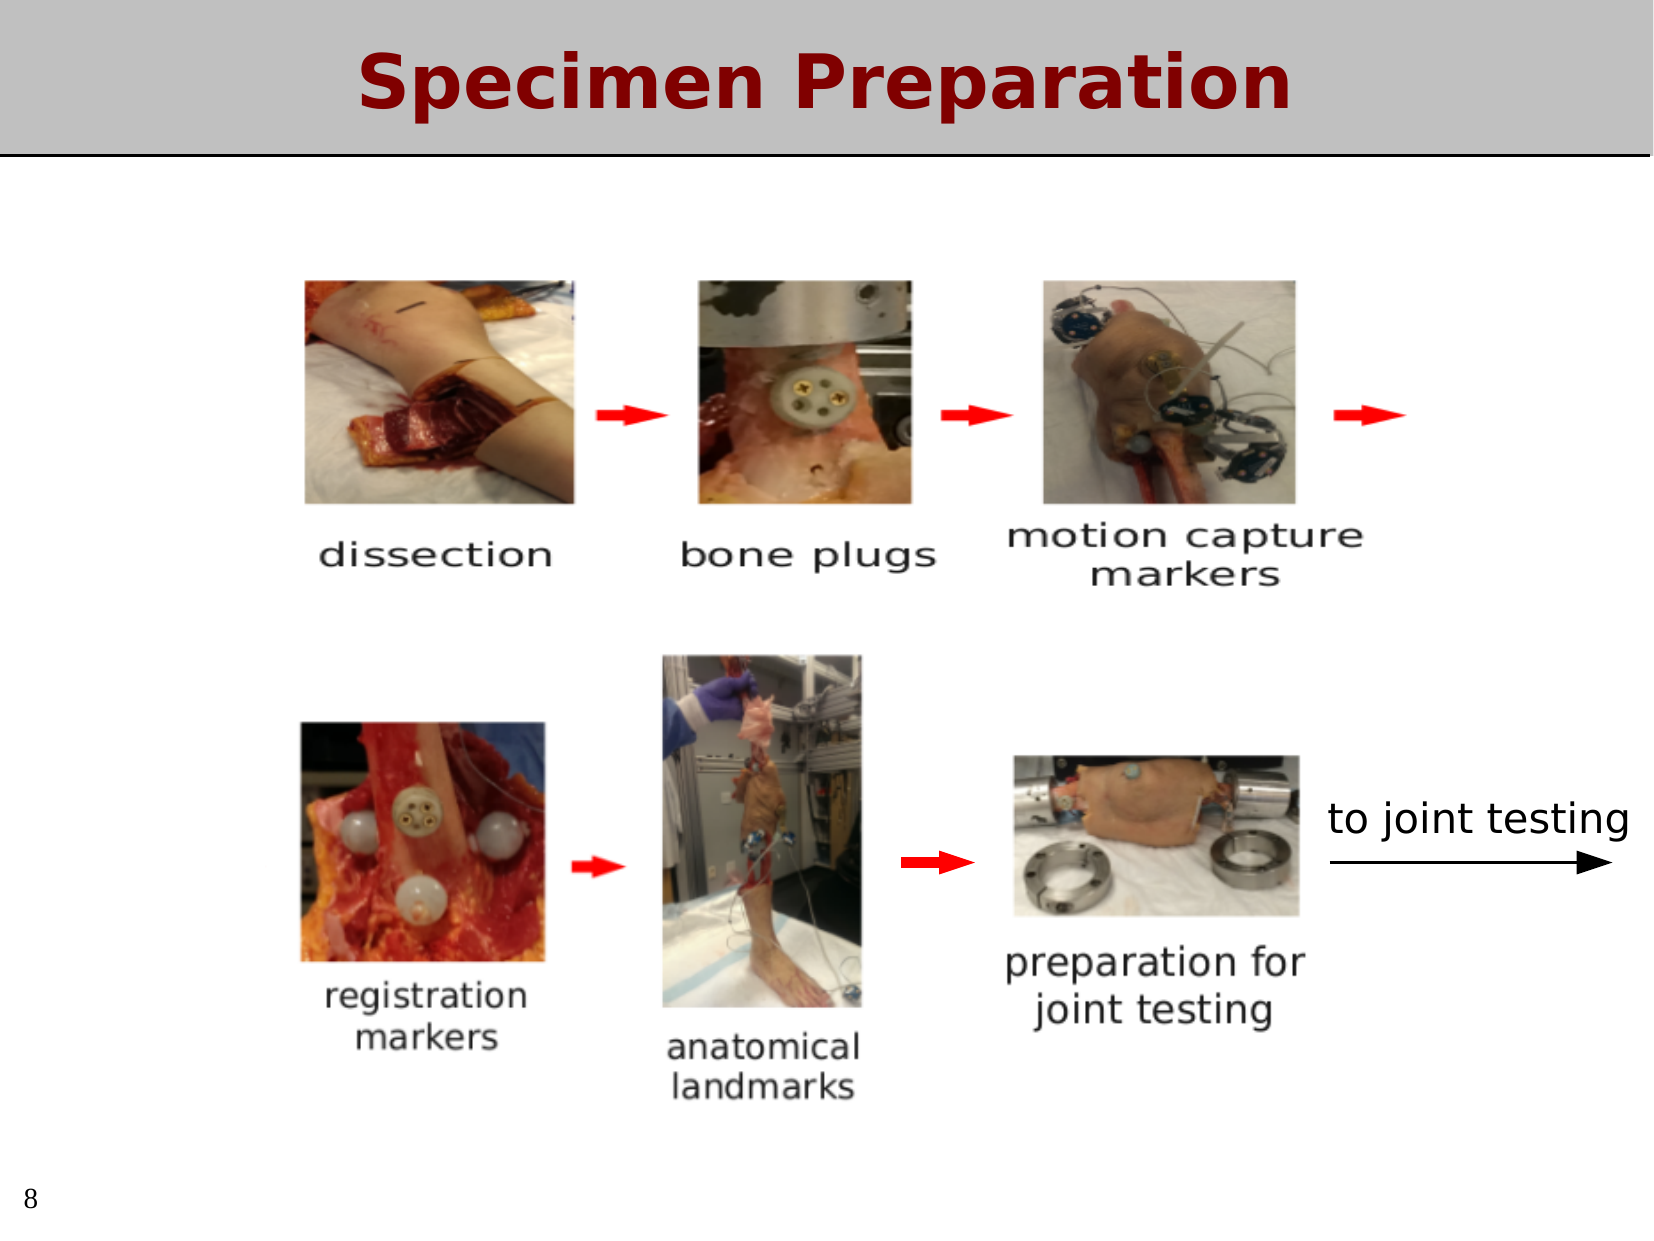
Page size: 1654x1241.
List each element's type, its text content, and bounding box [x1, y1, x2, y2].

picture [975, 712, 1313, 1040]
text_box Specimen Preparation [0, 31, 1651, 134]
text_box to joint testing [1313, 787, 1647, 851]
text_box [0, 0, 1654, 156]
picture [252, 262, 1444, 1134]
